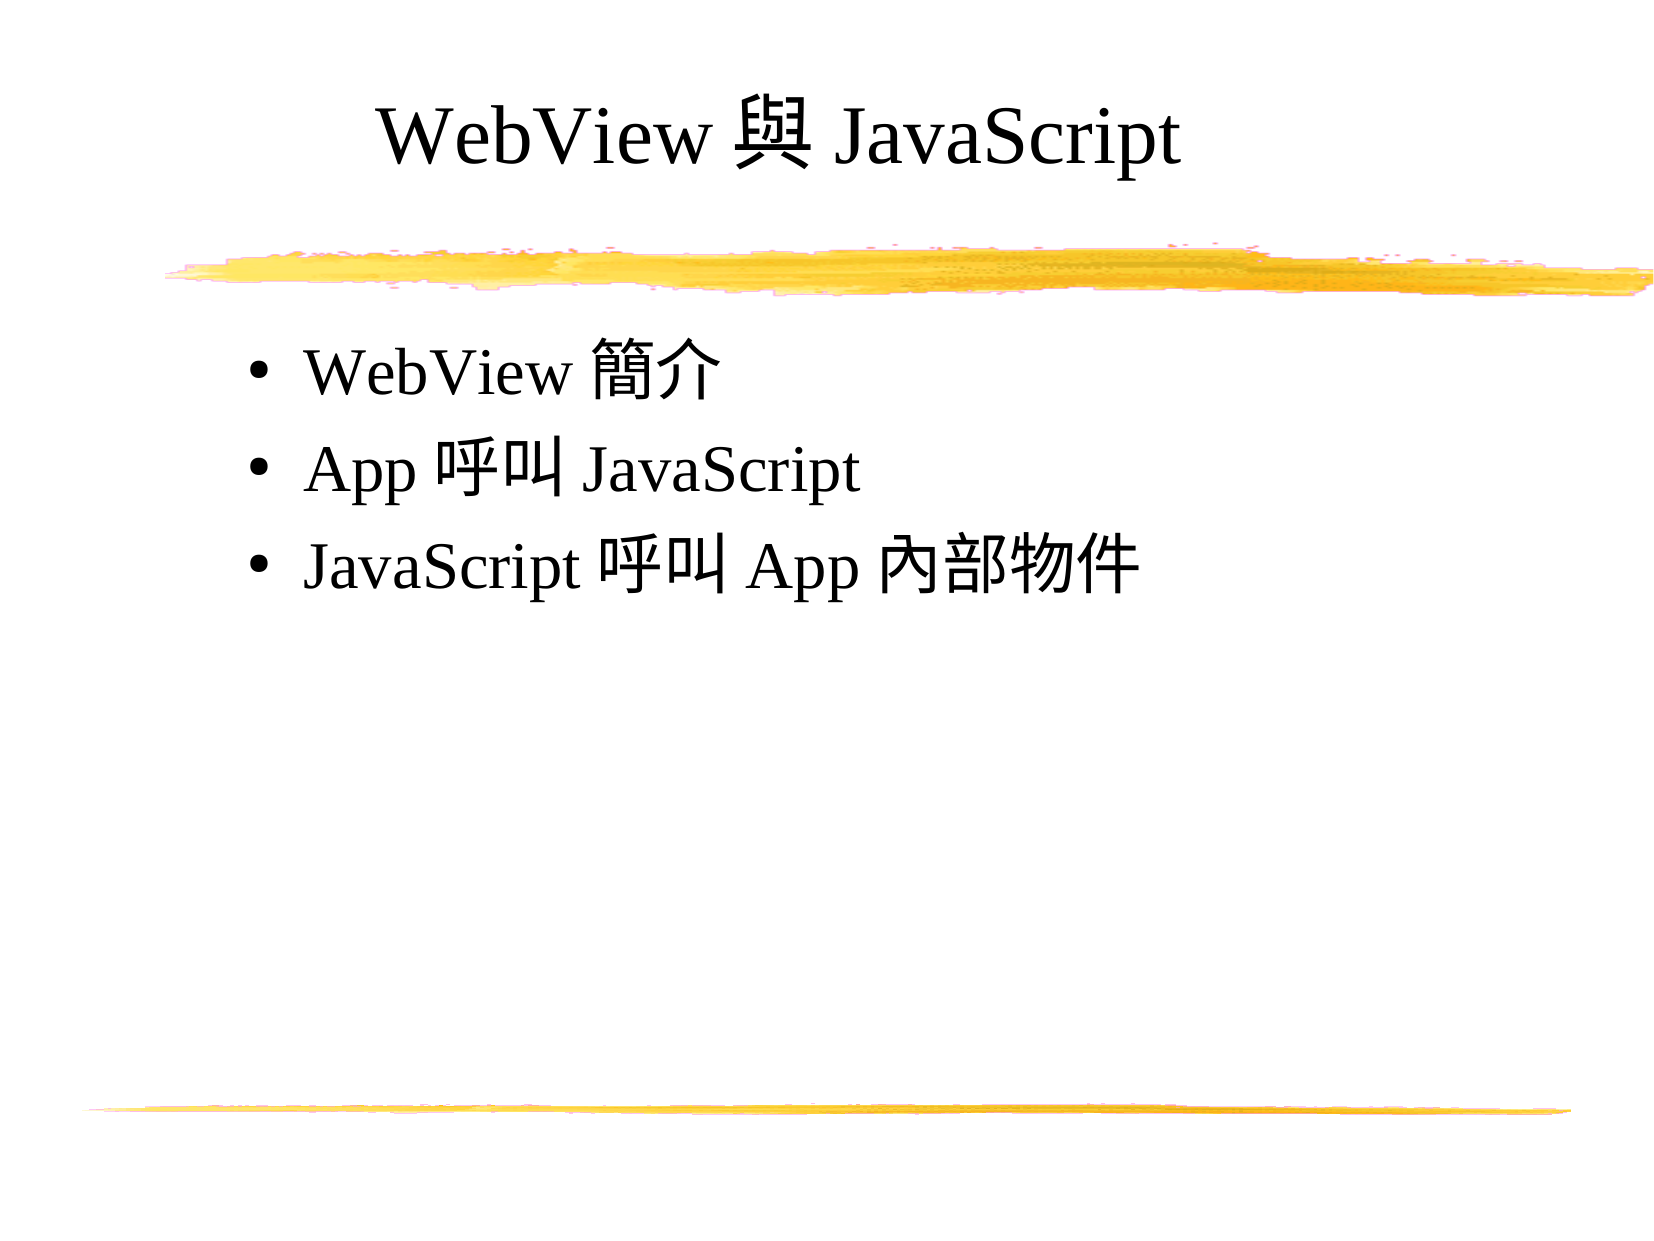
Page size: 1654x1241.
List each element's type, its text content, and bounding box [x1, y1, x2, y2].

list WebView簡介 App呼叫JavaScript JavaScript呼叫App內部物件 [247, 327, 1396, 1073]
title WebView與JavaScript [76, 28, 1482, 235]
picture [82, 1102, 1571, 1117]
picture [165, 237, 1654, 308]
